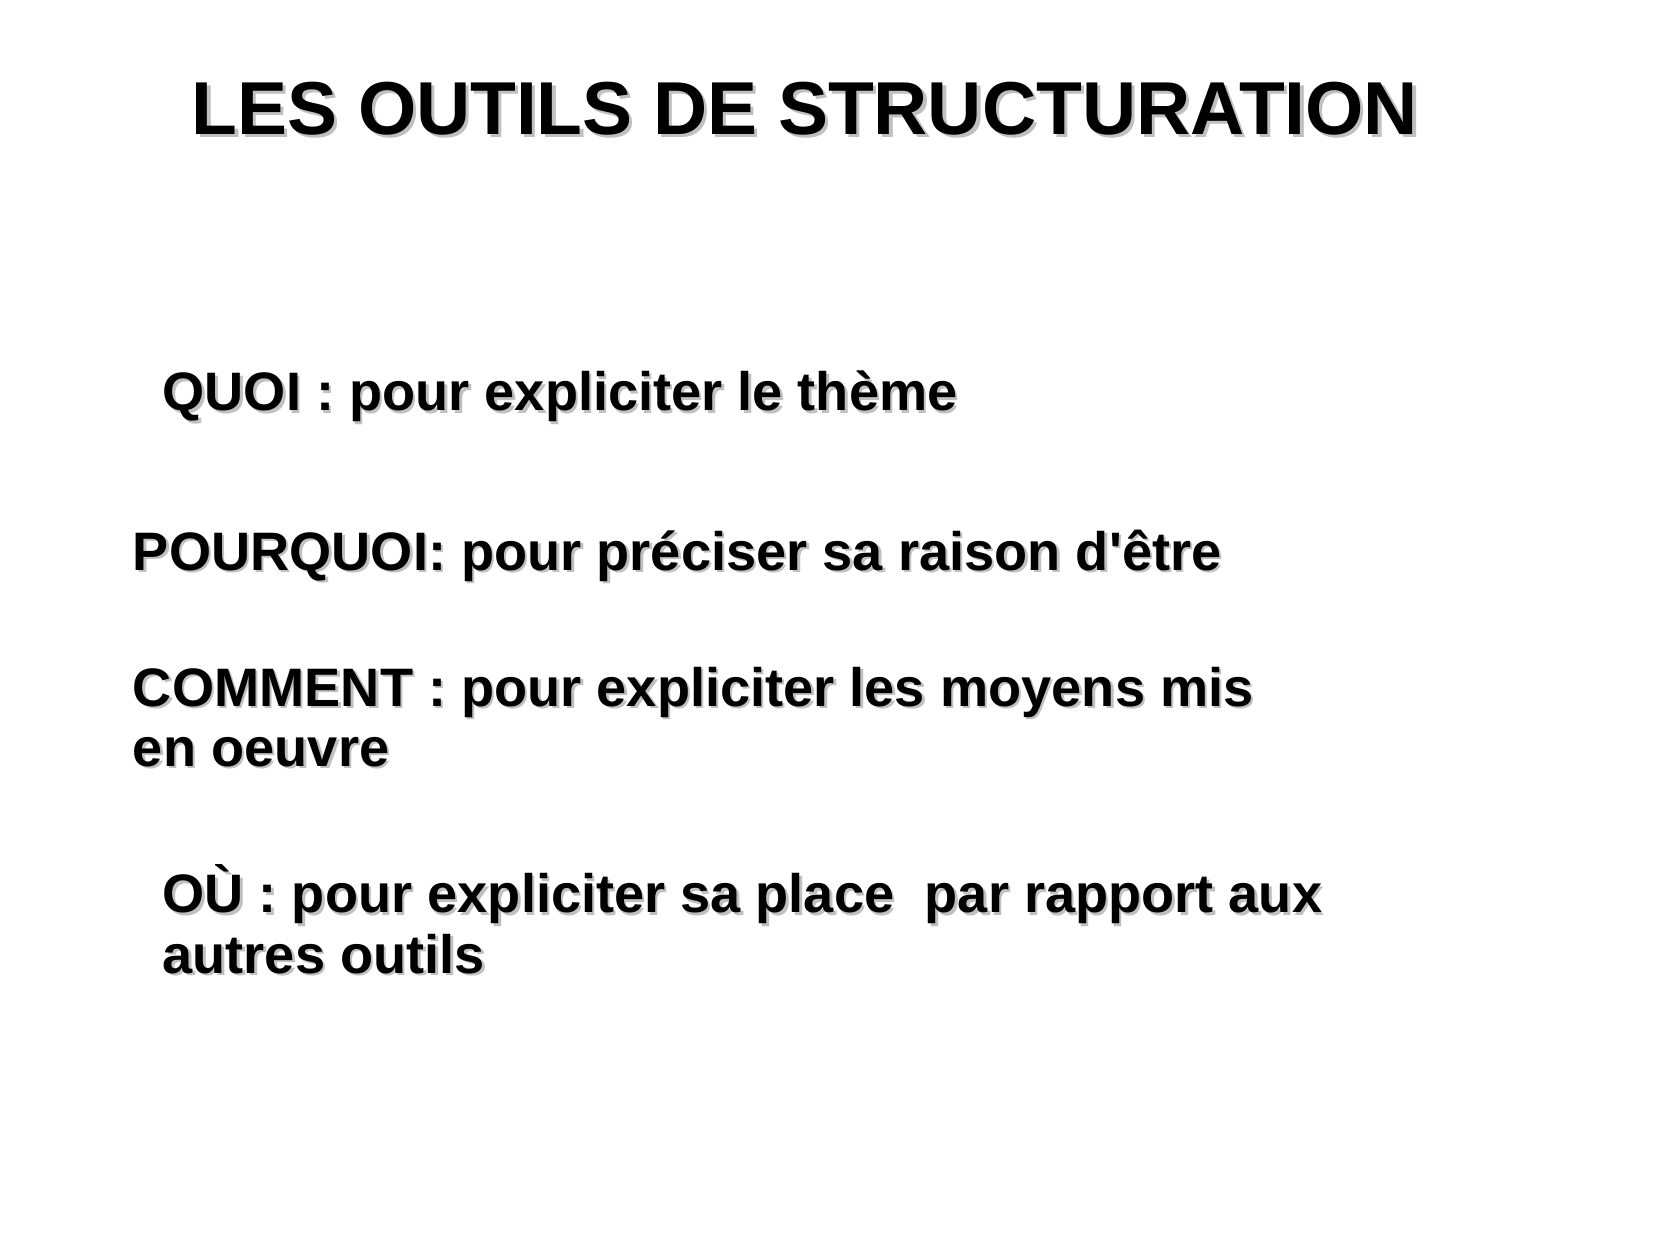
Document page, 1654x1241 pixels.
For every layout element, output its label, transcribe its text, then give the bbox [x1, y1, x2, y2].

text_box POURQUOI: pour préciser sa raison d'être [118, 513, 1388, 591]
text_box LES OUTILS DE STRUCTURATION [177, 59, 1565, 158]
text_box QUOI : pour expliciter le thème [147, 354, 1241, 432]
text_box OÙ : pour expliciter sa place par rapport aux autres outils [147, 856, 1359, 996]
text_box COMMENT : pour expliciter les moyens mis en oeuvre [118, 649, 1300, 789]
